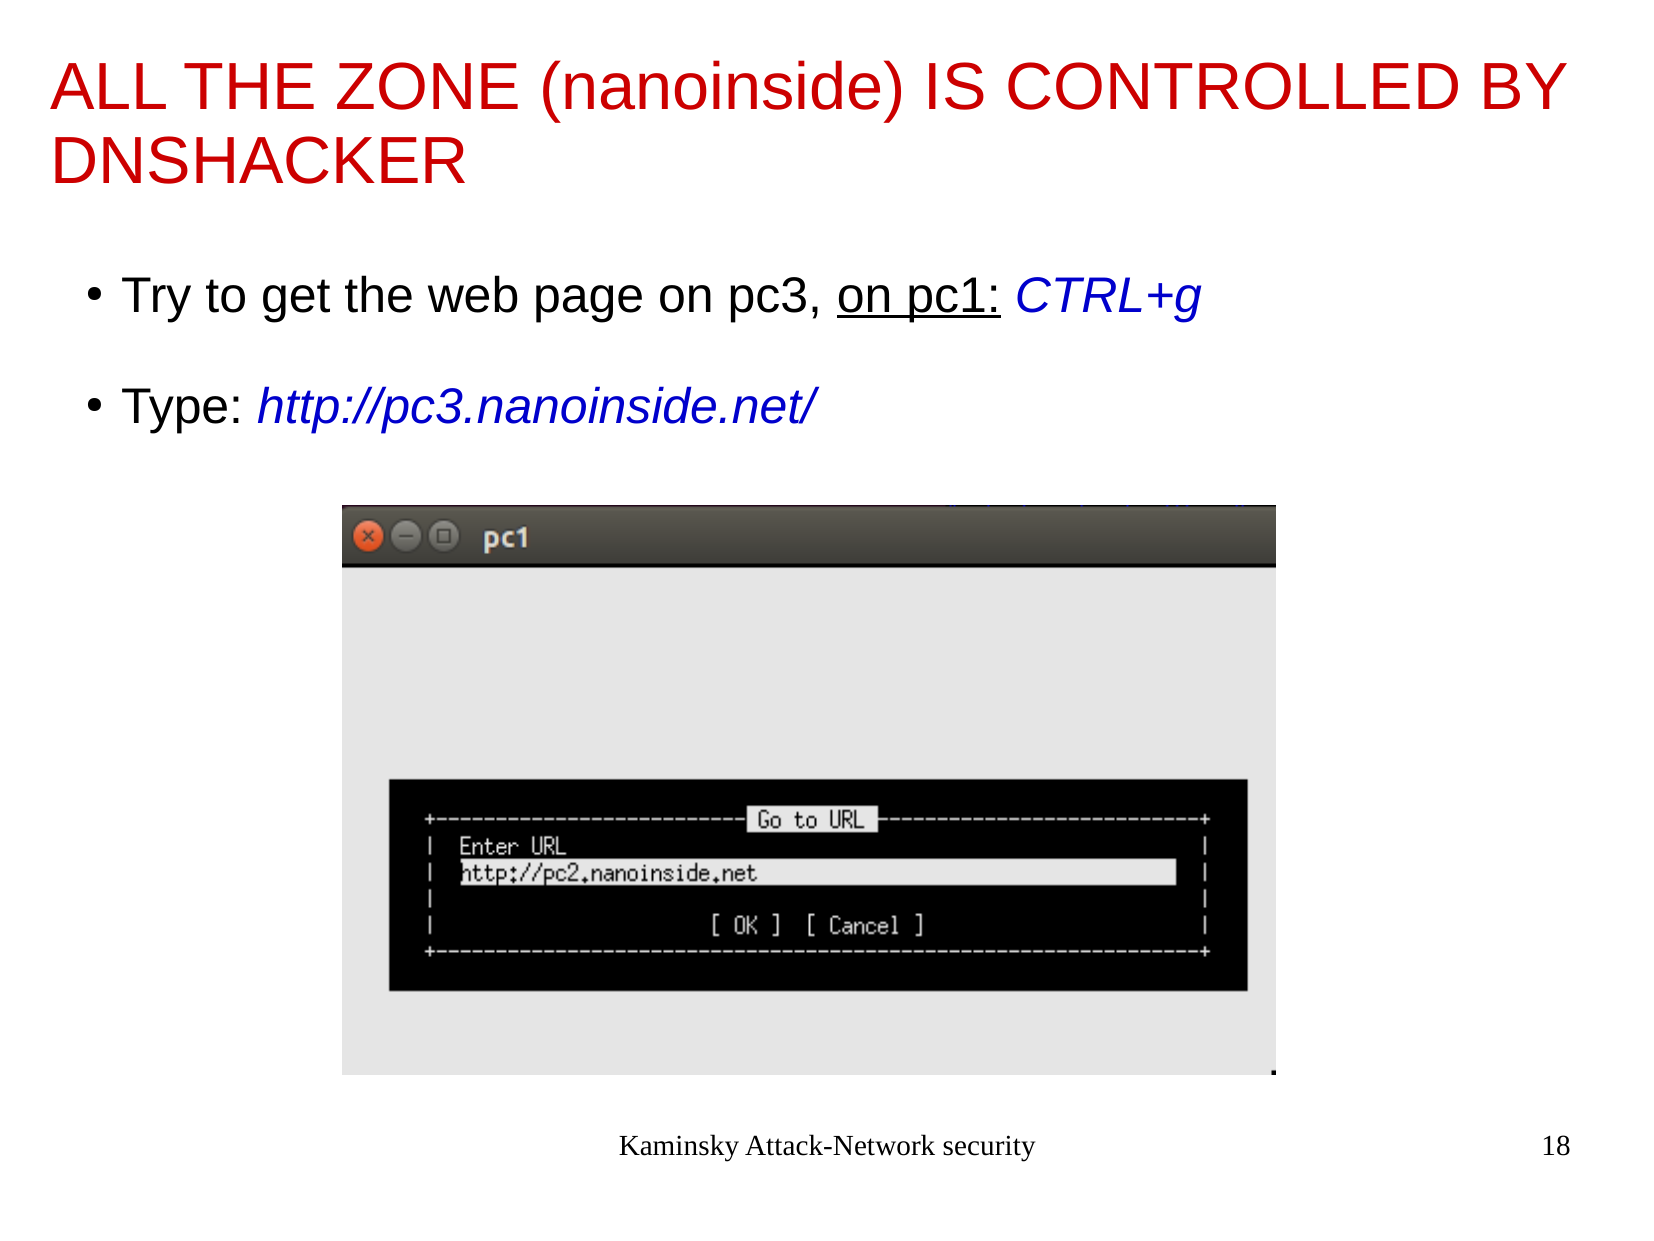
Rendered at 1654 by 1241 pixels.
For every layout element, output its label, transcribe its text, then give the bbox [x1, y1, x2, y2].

text_box Try to get the web page on pc3, on pc1: CTRL+g Type: http://pc3.nanoinside.net/ [70, 259, 1382, 442]
picture [342, 505, 1276, 1075]
text_box ALL THE ZONE (nanoinside) IS CONTROLLED BY DNSHACKER [35, 41, 1642, 206]
